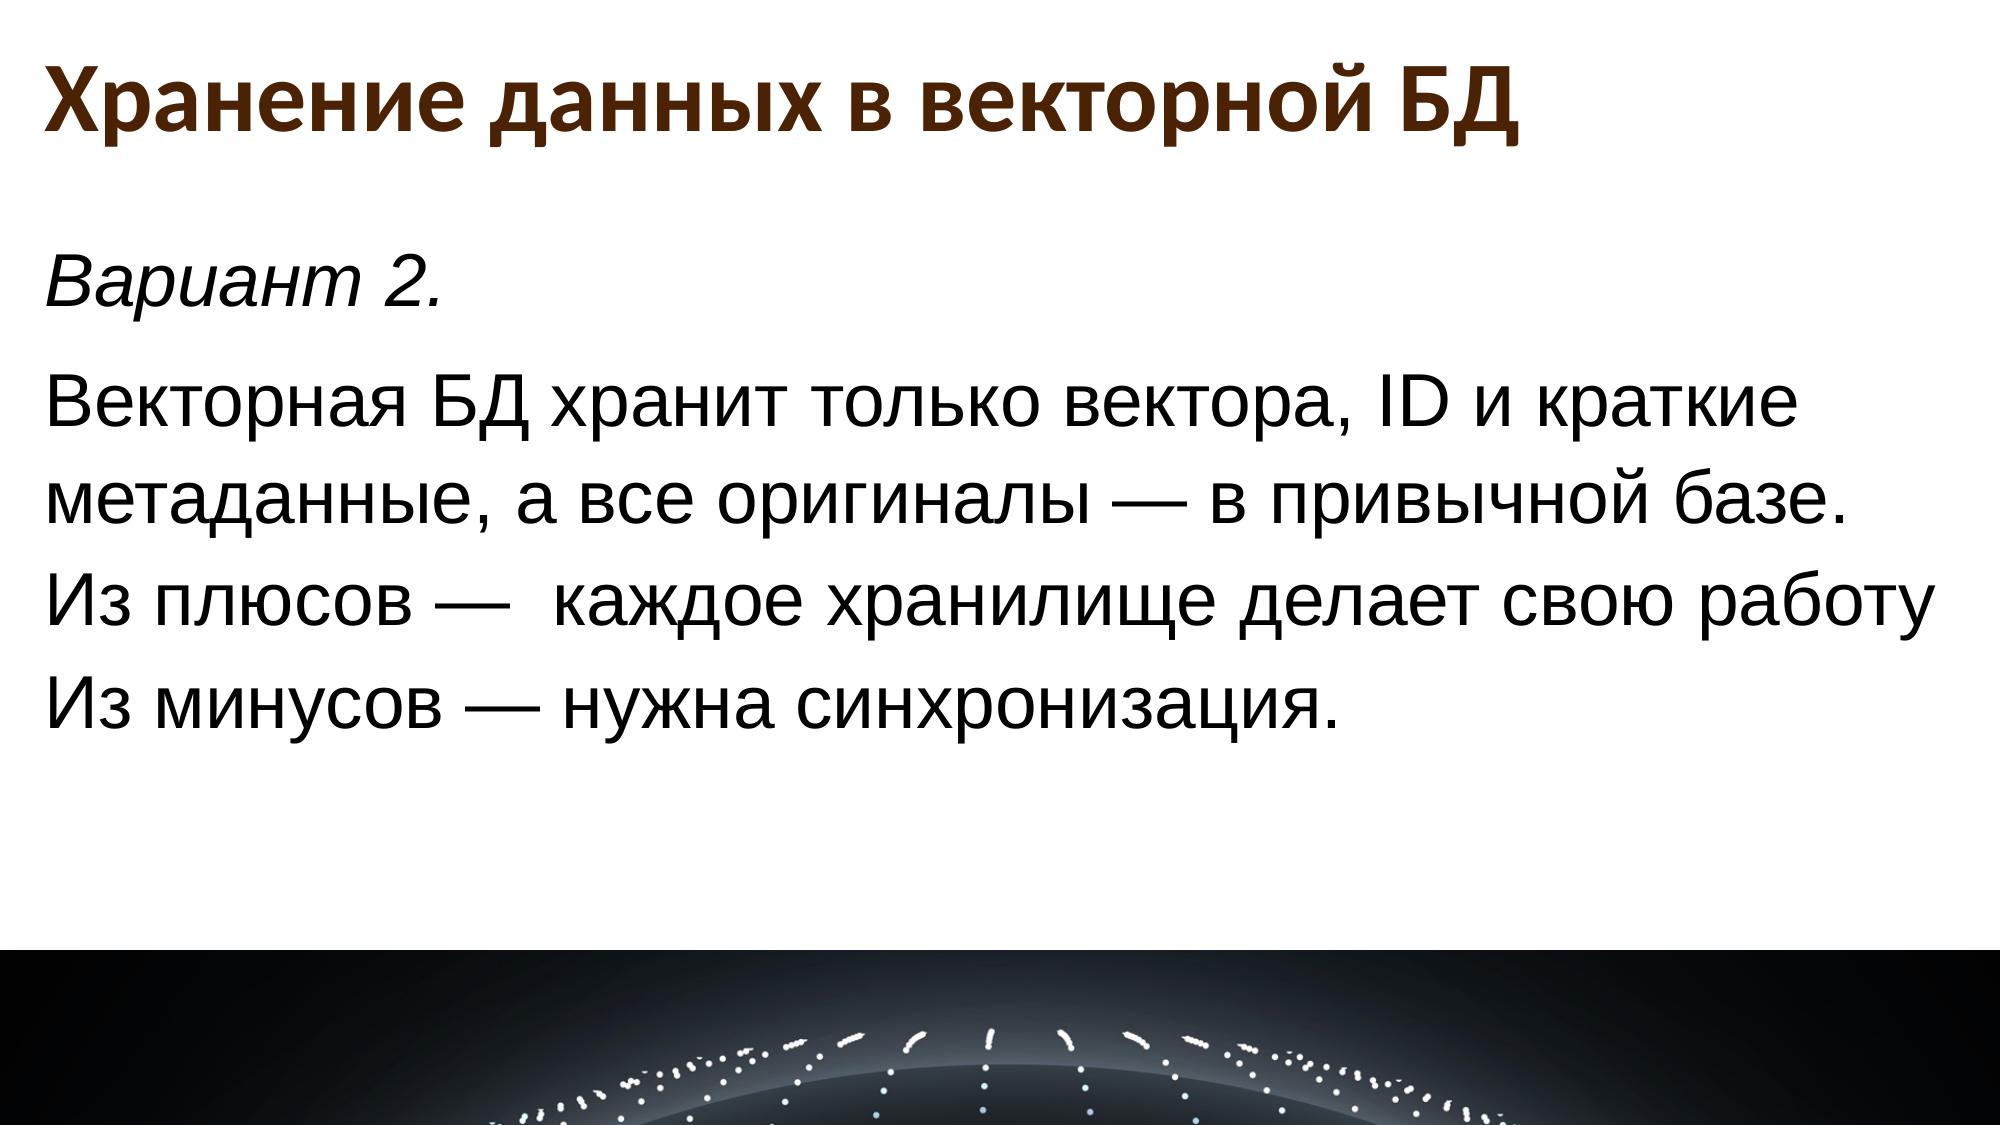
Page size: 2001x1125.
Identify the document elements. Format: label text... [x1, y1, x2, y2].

text_box Хранение данных в векторной БД [29, 23, 1949, 159]
text_box Вариант 2. Векторная БД хранит только вектора, ID и краткие метаданные, а все оригиналы — в привычной базе. Из плюсов — каждое хранилище делает свою работу Из минусов — нужна синхронизация. [29, 218, 2000, 810]
picture [0, 950, 2000, 1125]
